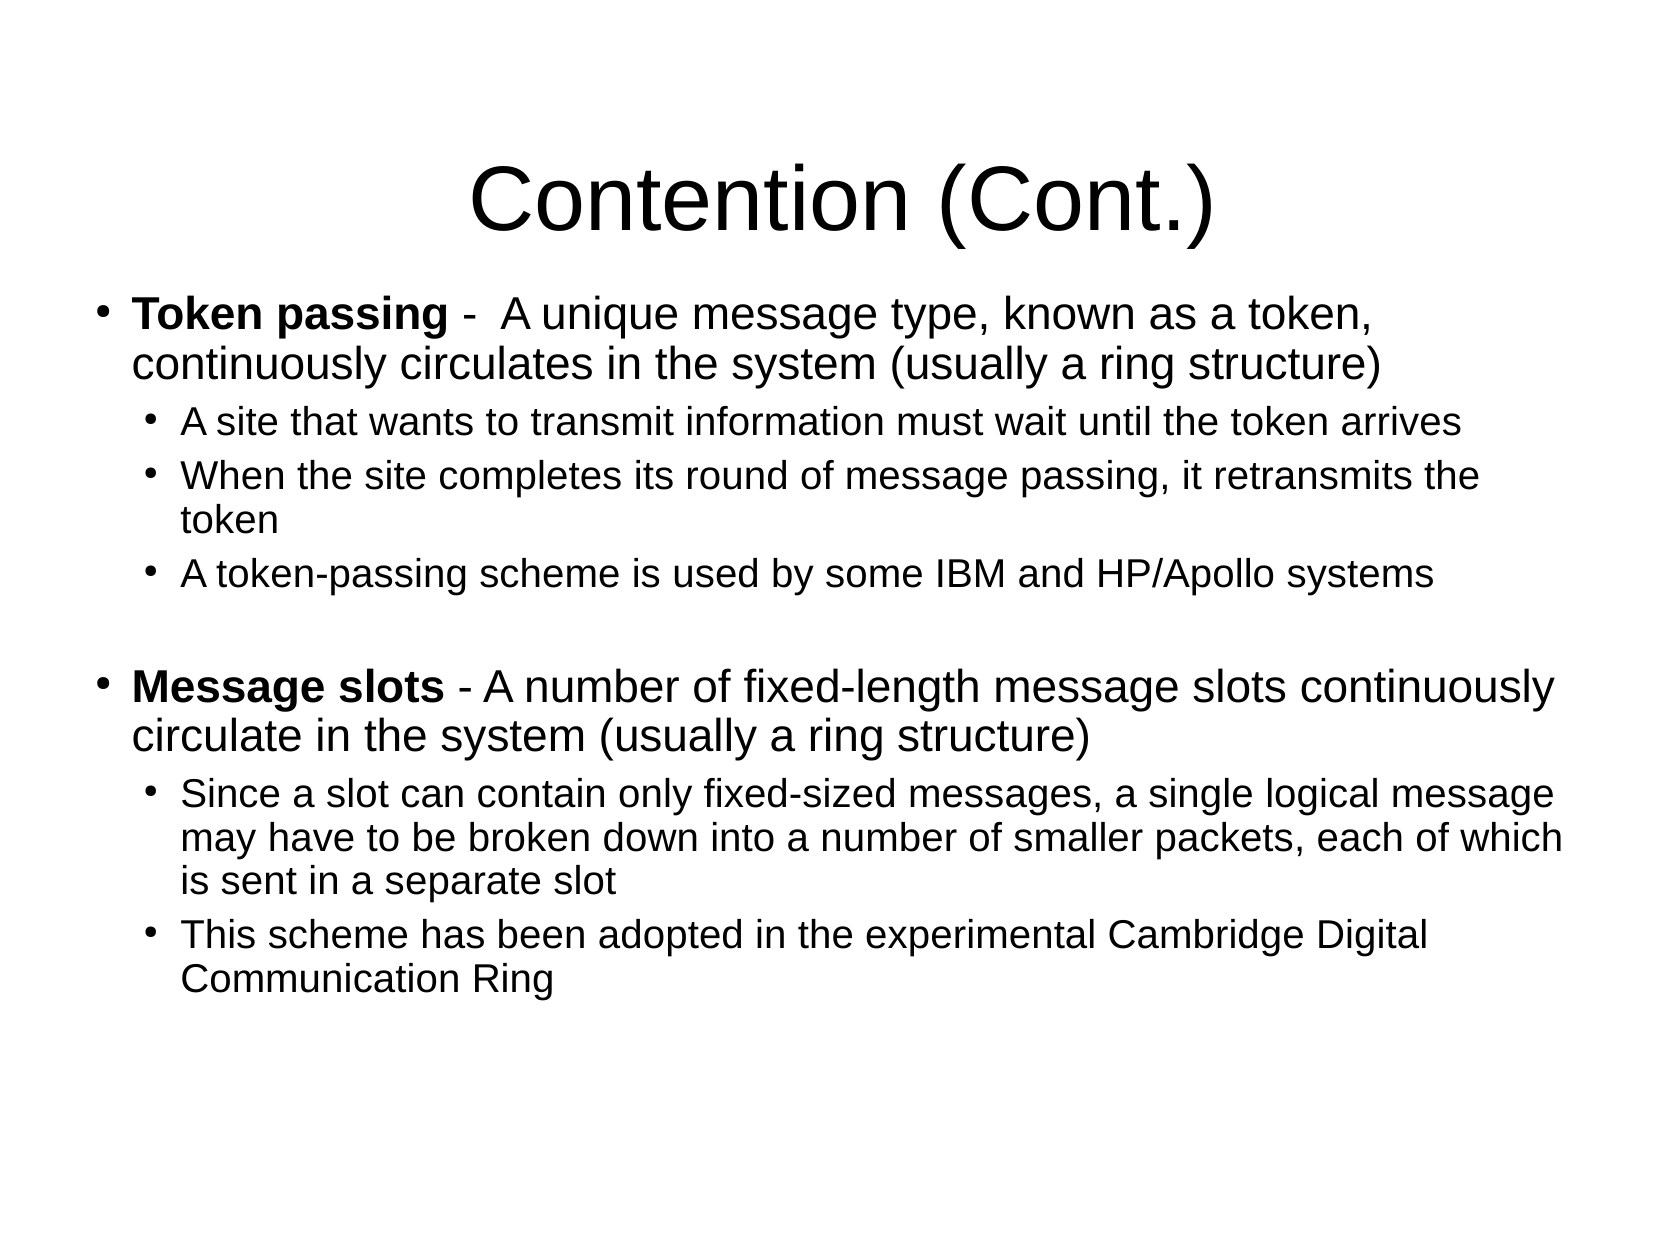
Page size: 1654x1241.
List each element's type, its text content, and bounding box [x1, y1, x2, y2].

title Contention (Cont.) [82, 49, 1571, 257]
list Token passing - A unique message type, known as a token, continuously circulates in the system (usually a ring structure) A site that wants to transmit information must wait until the token arrives When the site completes its round of message passing, it retransmits the token A token-passing scheme is used by some IBM and HP/Apollo systems Message slots - A number of fixed-length message slots continuously circulate in the system (usually a ring structure) Since a slot can contain only fixed-sized messages, a single logical message may have to be broken down into a number of smaller packets, each of which is sent in a separate slot This scheme has been adopted in the experimental Cambridge Digital Communication Ring [82, 290, 1571, 1010]
